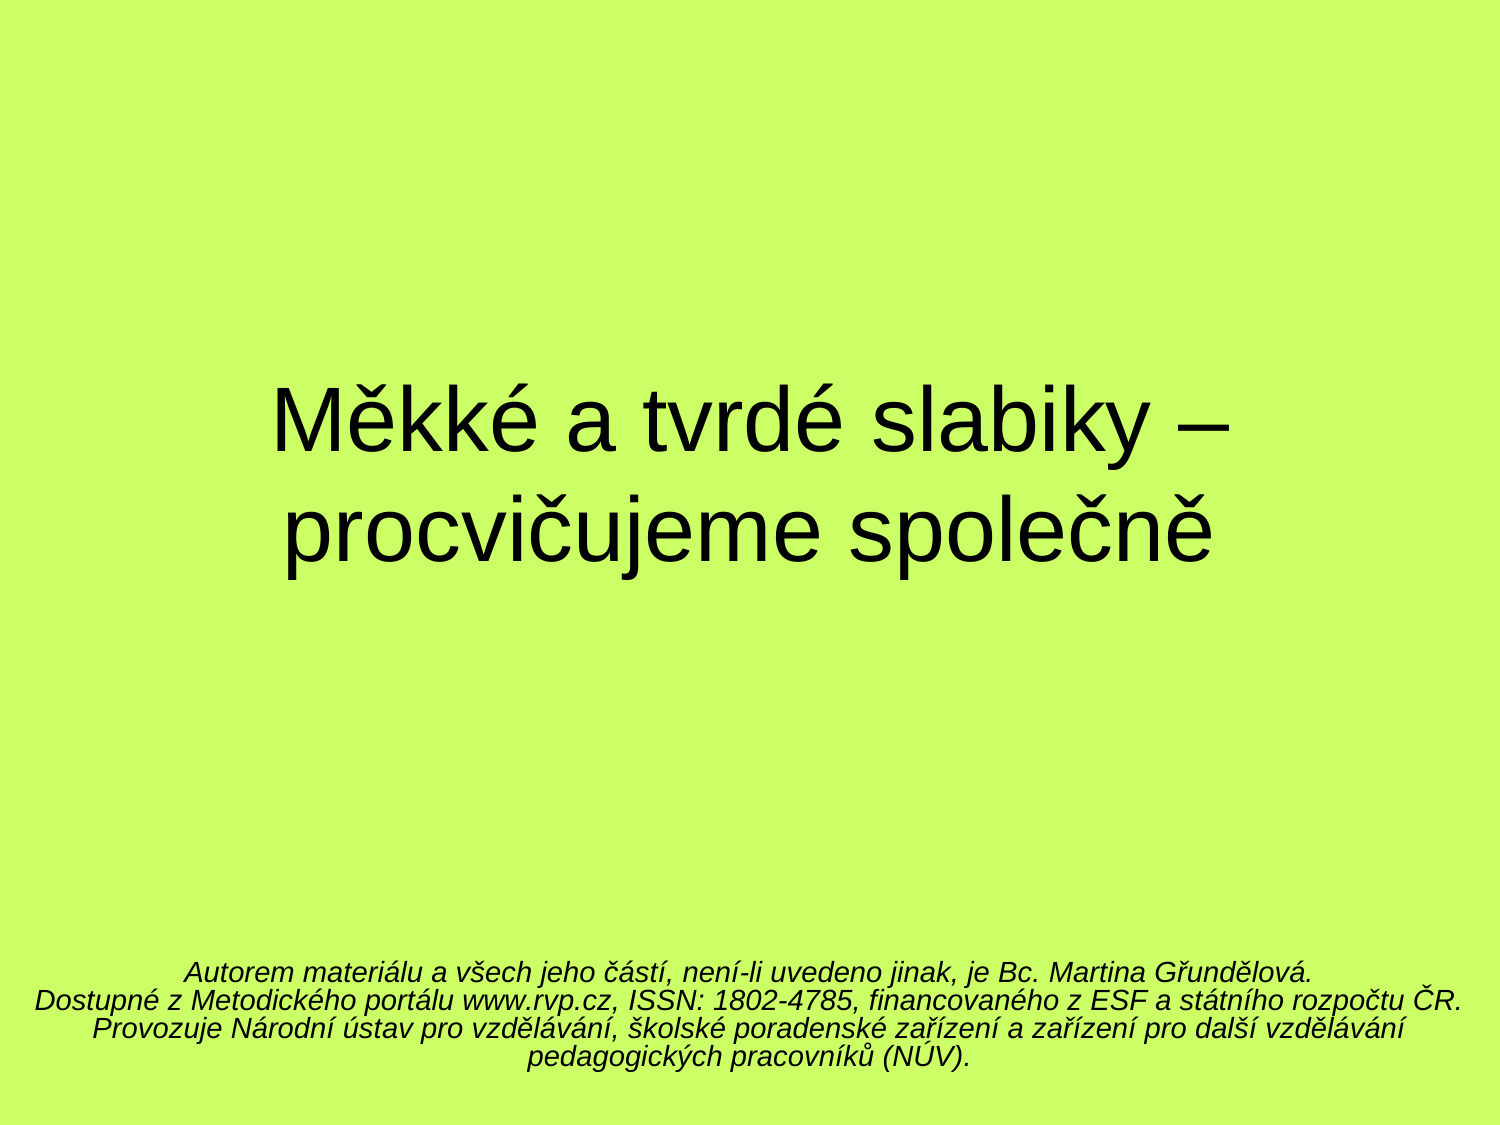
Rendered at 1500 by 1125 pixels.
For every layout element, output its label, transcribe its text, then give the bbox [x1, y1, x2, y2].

subtitle Autorem materiálu a všech jeho částí, není-li uvedeno jinak, je Bc. Martina Gřundělová. Dostupné z Metodického portálu www.rvp.cz, ISSN: 1802-4785, financovaného z ESF a státního rozpočtu ČR. Provozuje Národní ústav pro vzdělávání, školské poradenské zařízení a zařízení pro další vzdělávání pedagogických pracovníků (NÚV). [0, 952, 1500, 1094]
title Měkké a tvrdé slabiky ‒ procvičujeme společně [112, 349, 1388, 591]
